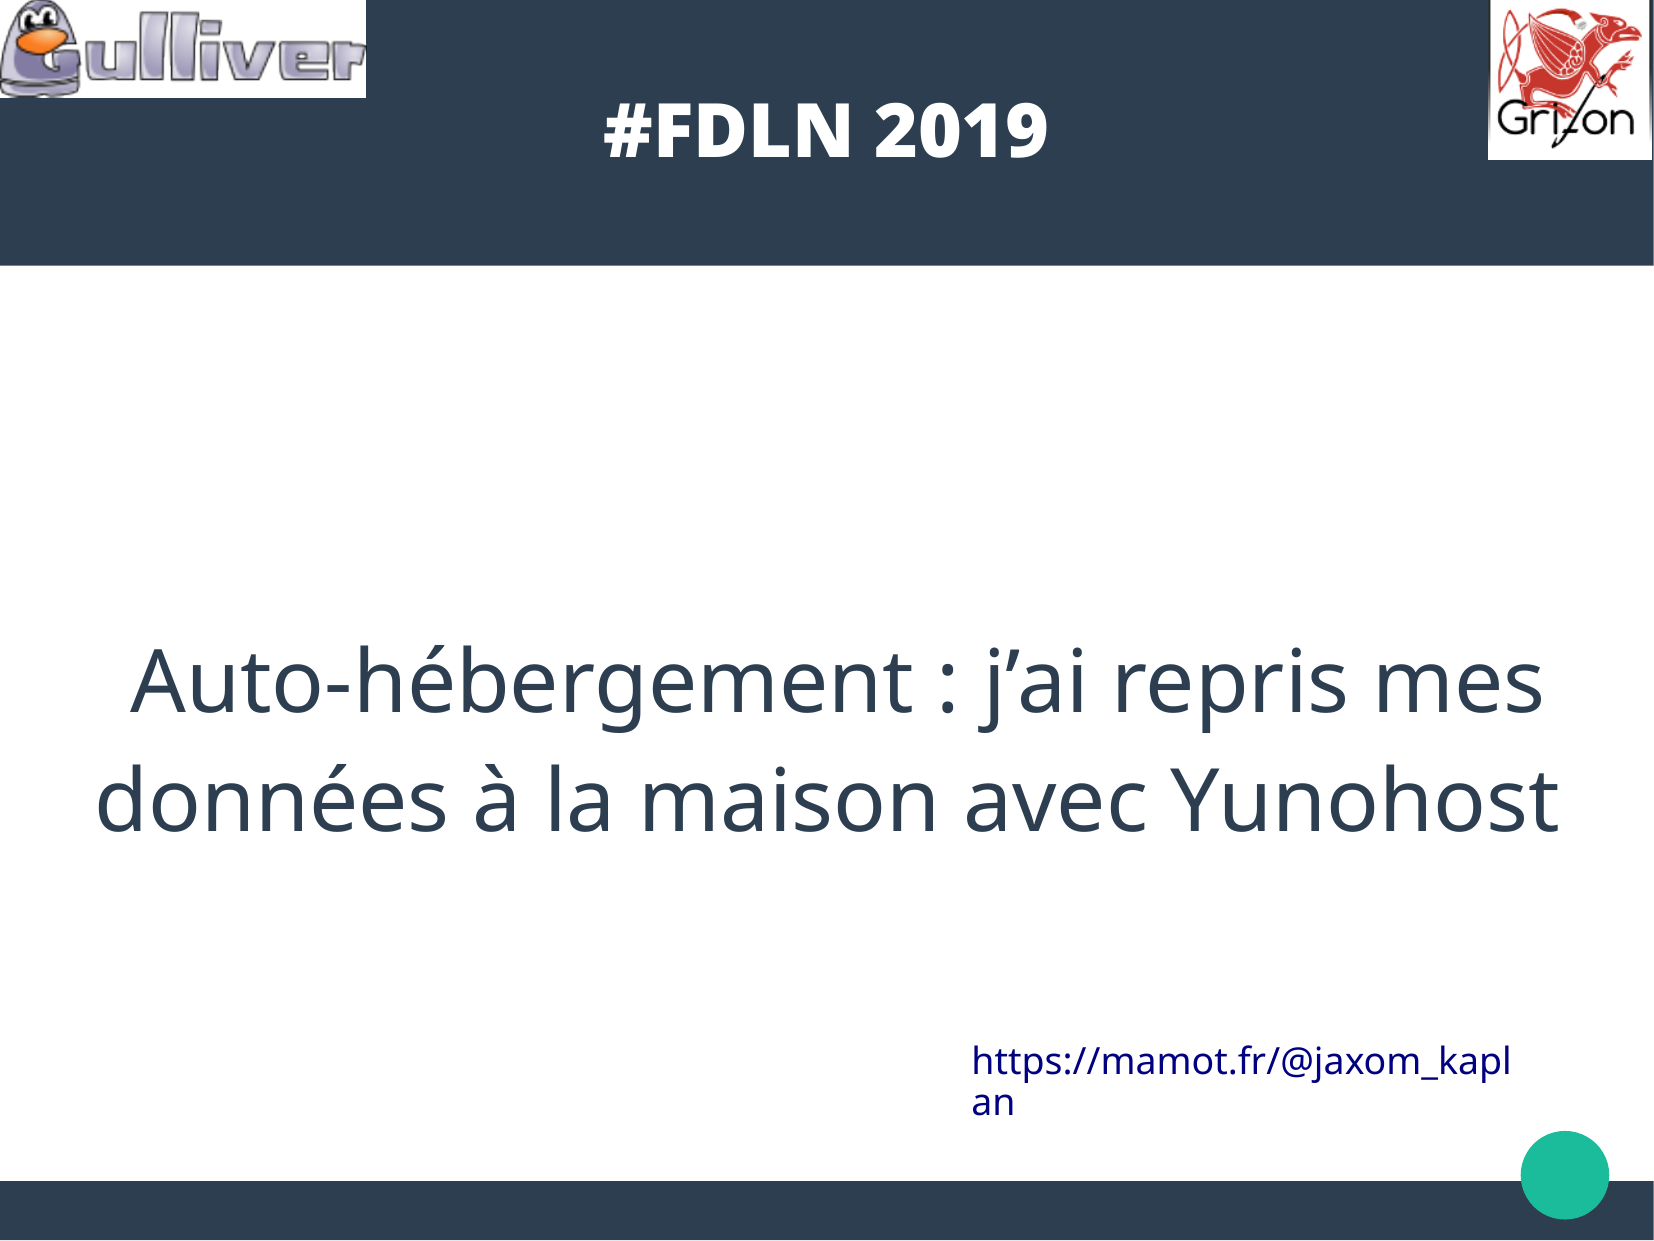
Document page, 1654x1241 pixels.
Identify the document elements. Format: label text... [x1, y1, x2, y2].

picture [0, 0, 367, 98]
picture [1488, 0, 1652, 160]
subtitle Auto-hébergement : j’ai repris mes données à la maison avec Yunohost [59, 324, 1595, 1152]
title #FDLN 2019 [59, 49, 1595, 207]
text_box https://mamot.fr/@jaxom_kaplan [956, 1027, 1536, 1137]
